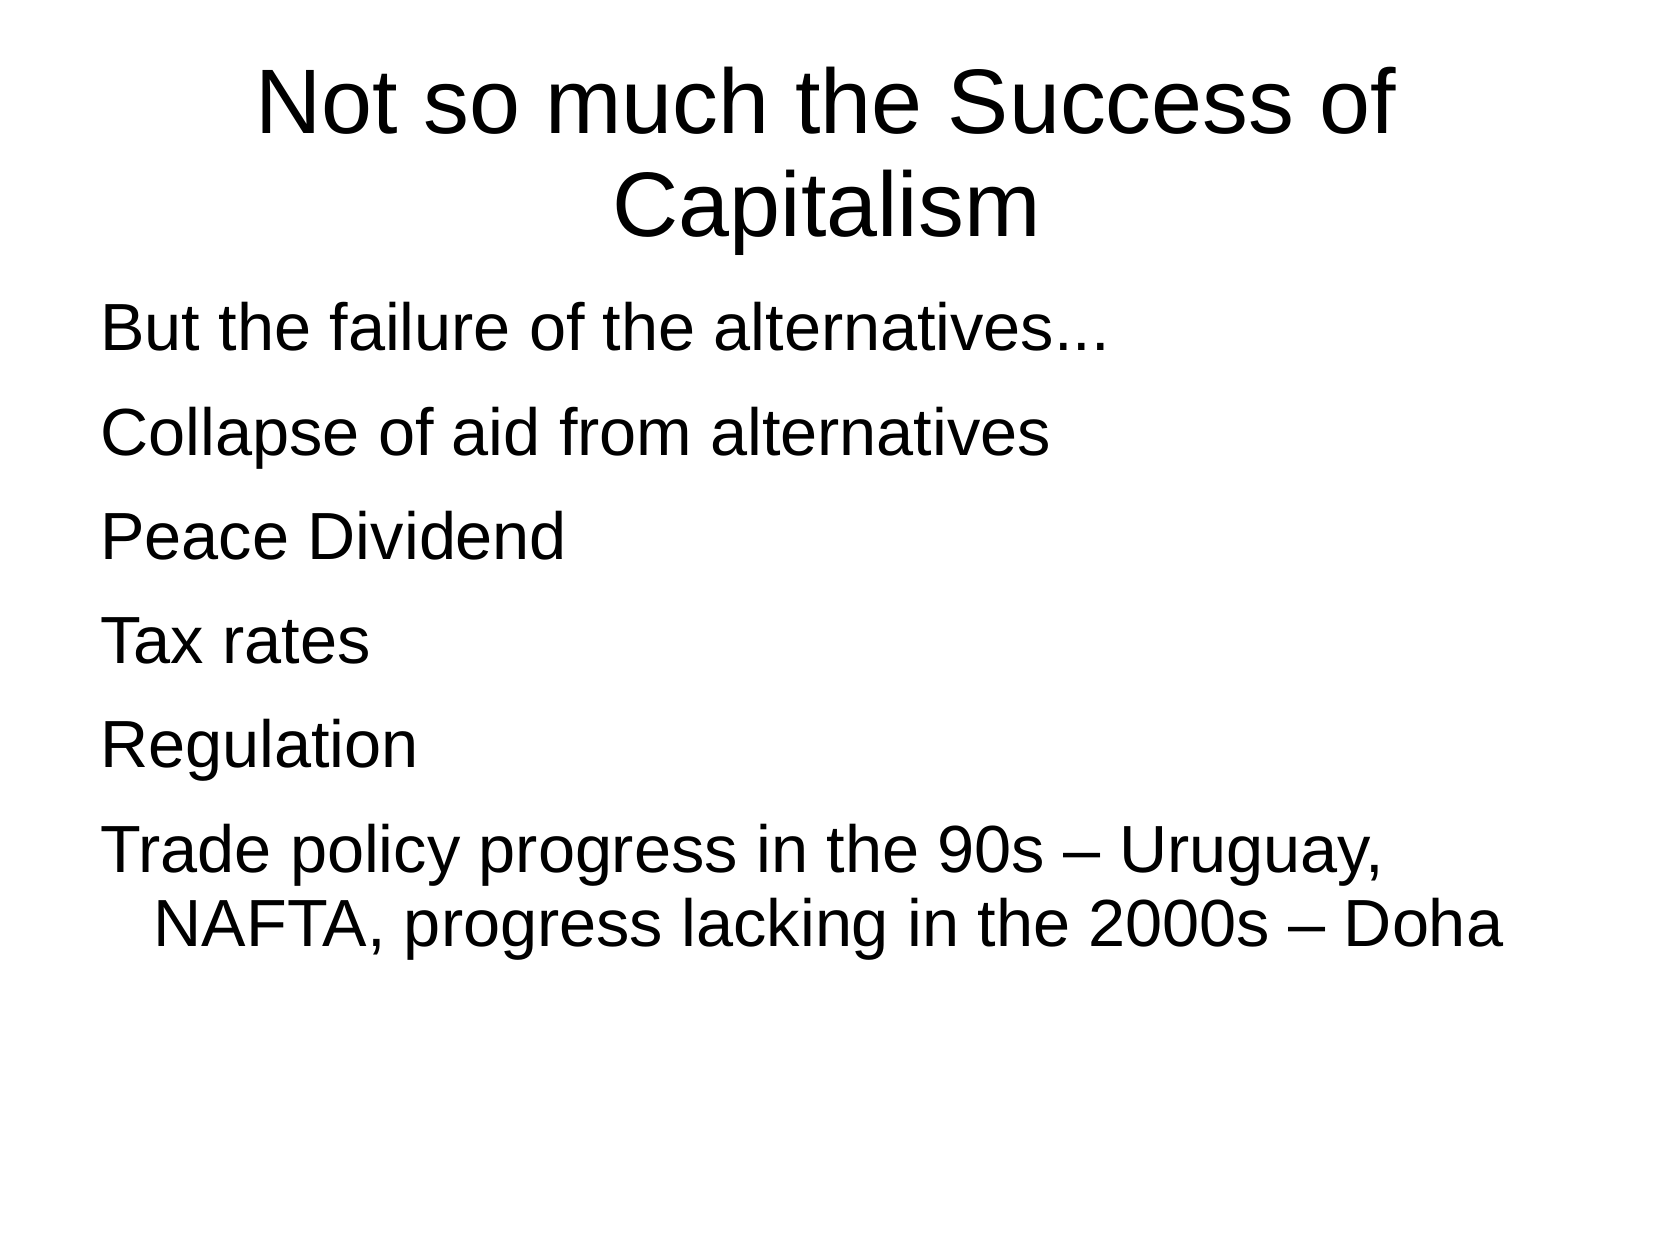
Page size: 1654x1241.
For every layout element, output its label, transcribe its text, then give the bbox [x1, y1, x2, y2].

list But the failure of the alternatives... Collapse of aid from alternatives Peace Dividend Tax rates Regulation Trade policy progress in the 90s – Uruguay, NAFTA, progress lacking in the 2000s – Doha [82, 290, 1571, 1094]
title Not so much the Success of Capitalism [82, 50, 1571, 256]
